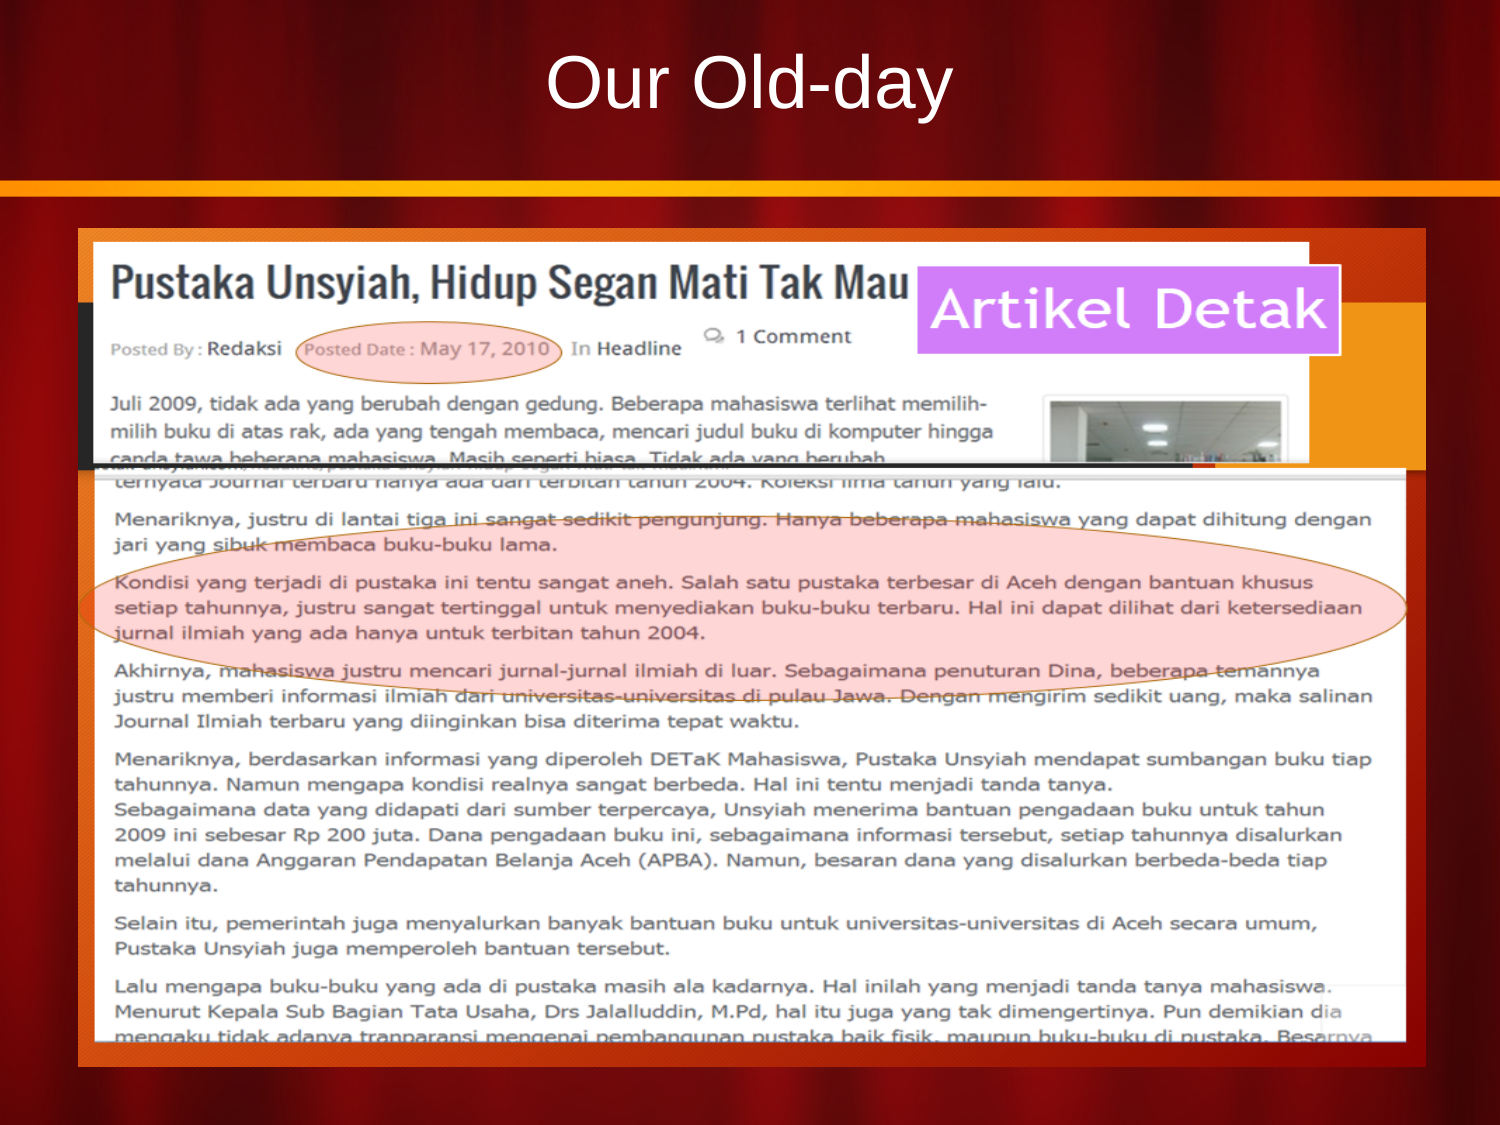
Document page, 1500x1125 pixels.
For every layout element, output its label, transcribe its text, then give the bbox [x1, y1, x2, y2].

picture [0, 0, 1500, 1125]
title Our Old-day [75, 31, 1425, 127]
